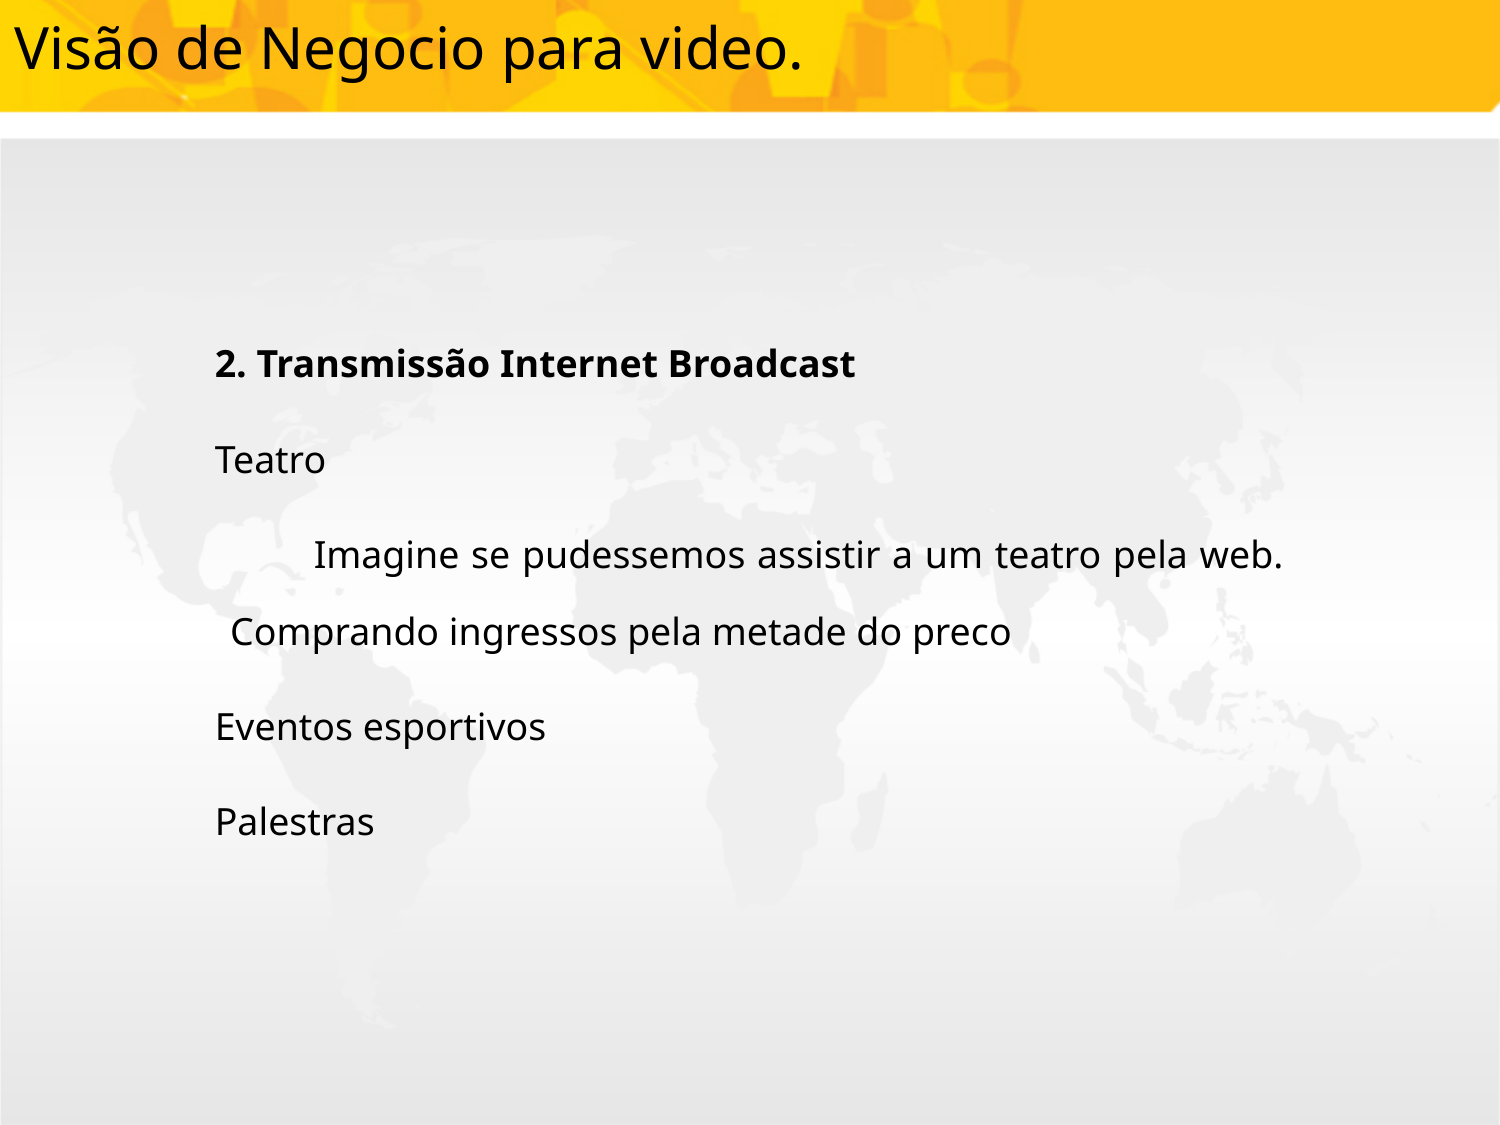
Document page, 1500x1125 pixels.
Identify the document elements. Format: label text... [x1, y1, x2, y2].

text_box Visão de Negocio para video. [0, 0, 1255, 119]
picture [0, 0, 1500, 1125]
text_box 2. Transmissão Internet Broadcast Teatro Imagine se pudessemos assistir a um teatro pela web. Comprando ingressos pela metade do preco Eventos esportivos Palestras [141, 305, 1380, 934]
